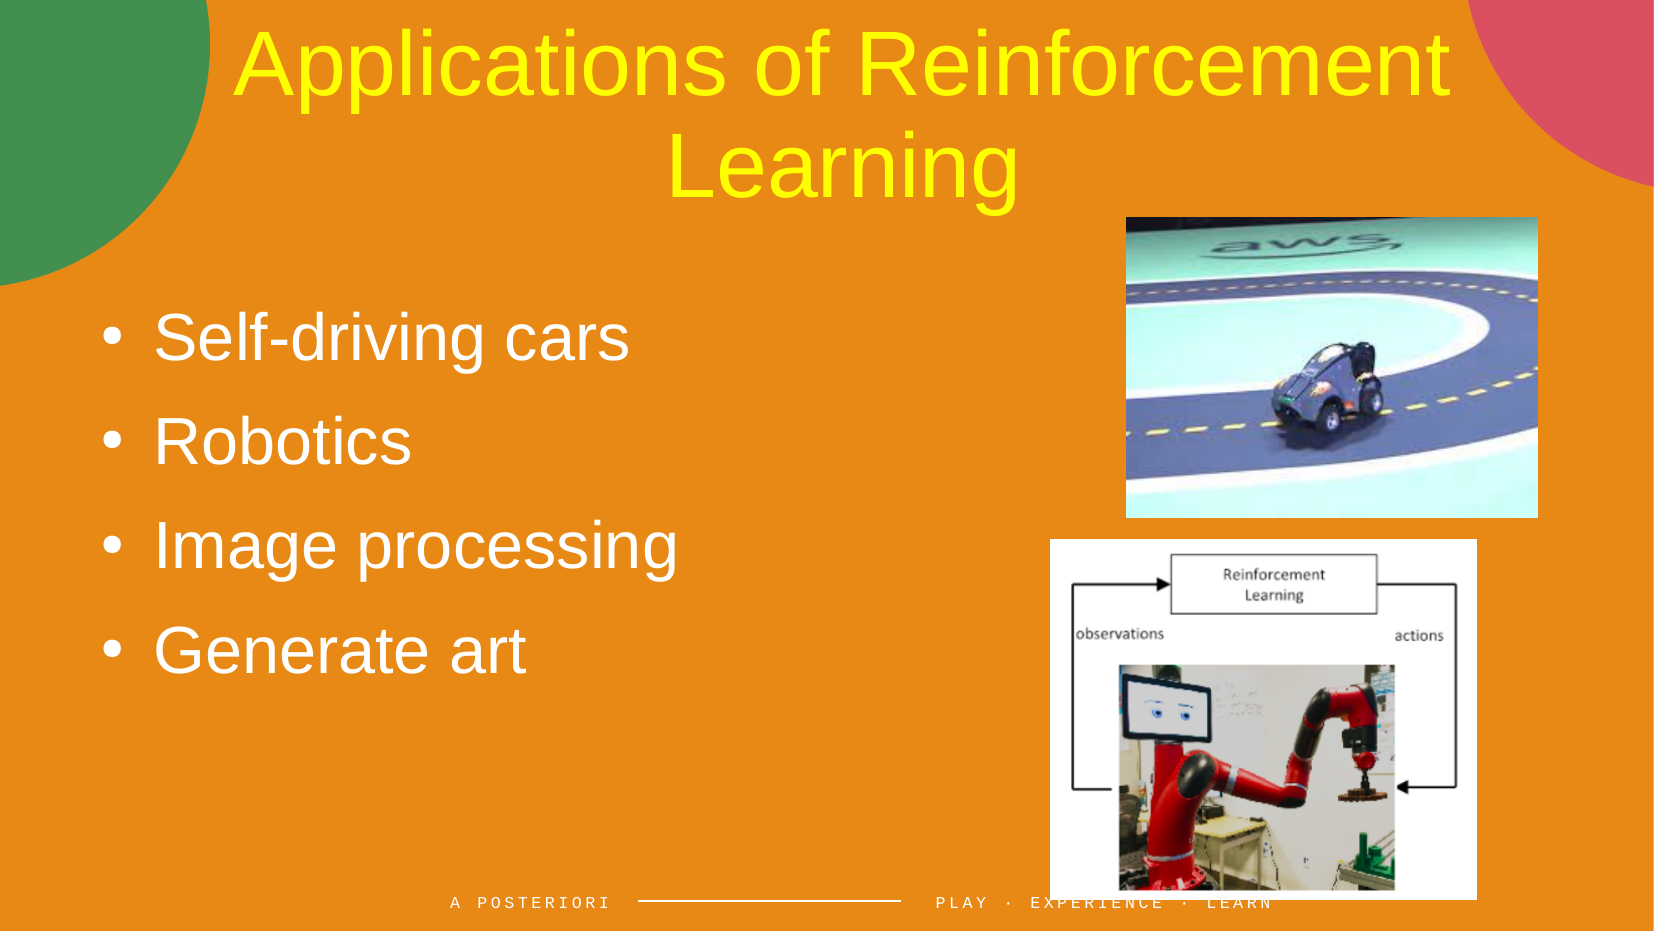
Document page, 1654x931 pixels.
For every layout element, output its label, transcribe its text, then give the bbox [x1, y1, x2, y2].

picture [1126, 217, 1538, 518]
title Applications of Reinforcement Learning [187, 12, 1501, 218]
list Self-driving cars Robotics Image processing Generate art [82, 300, 1571, 758]
picture [1050, 539, 1477, 901]
